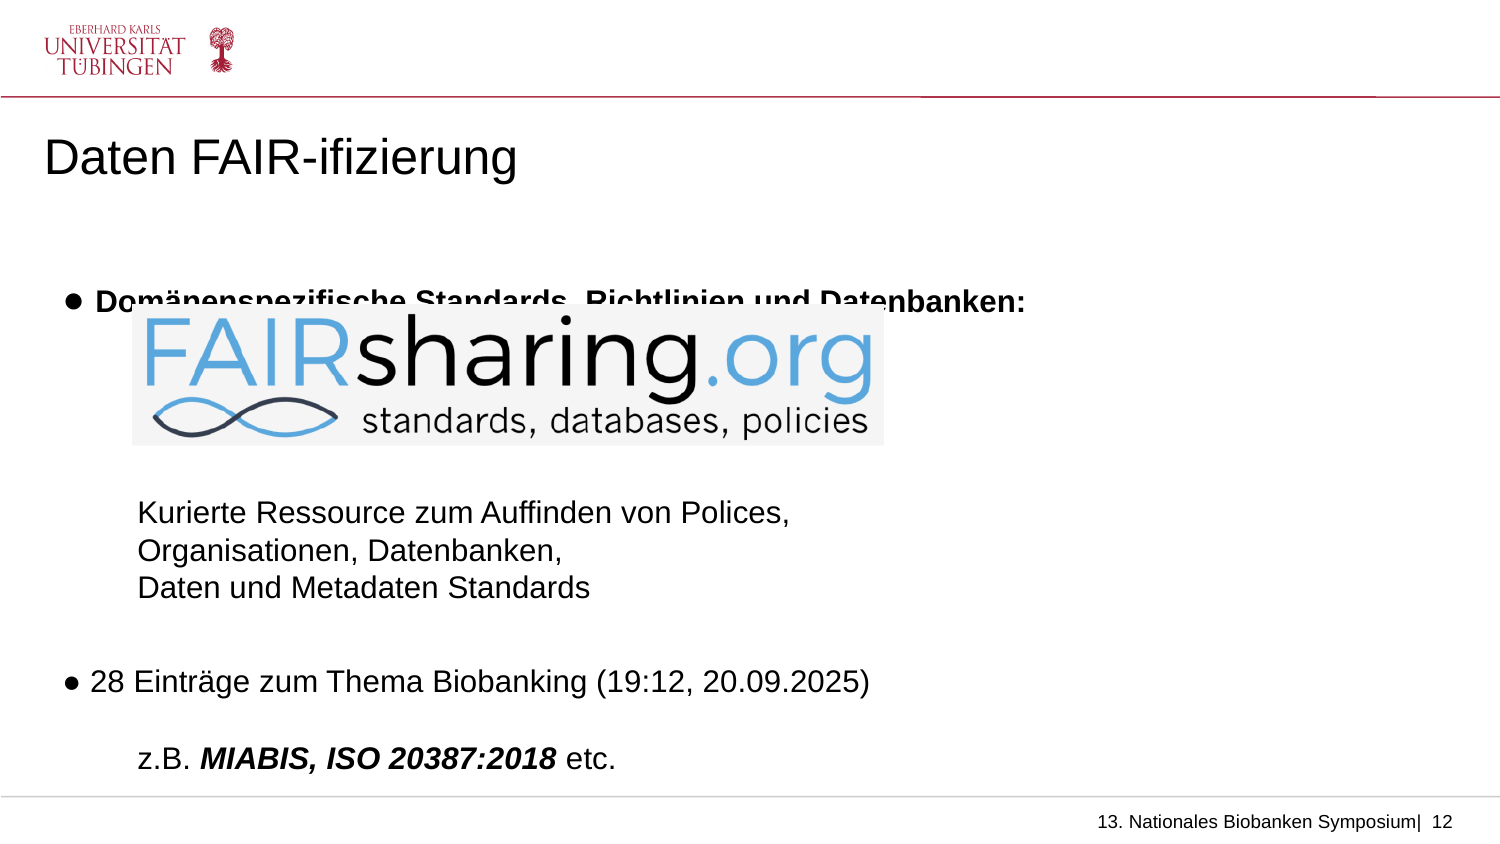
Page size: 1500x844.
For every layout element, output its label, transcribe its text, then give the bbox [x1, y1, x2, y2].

title Daten FAIR-ifizierung [28, 109, 991, 195]
picture [132, 304, 884, 446]
picture [44, 25, 234, 75]
list ● Domänenspezifische Standards, Richtlinien und Datenbanken: Kurierte Ressource zum Auffinden von Polices, Organisationen, Datenbanken, Daten und Metadaten Standards ● 28 Einträge zum Thema Biobanking (19:12, 20.09.2025) z.B. MIABIS, ISO 20387:2018 etc. [47, 237, 1453, 797]
